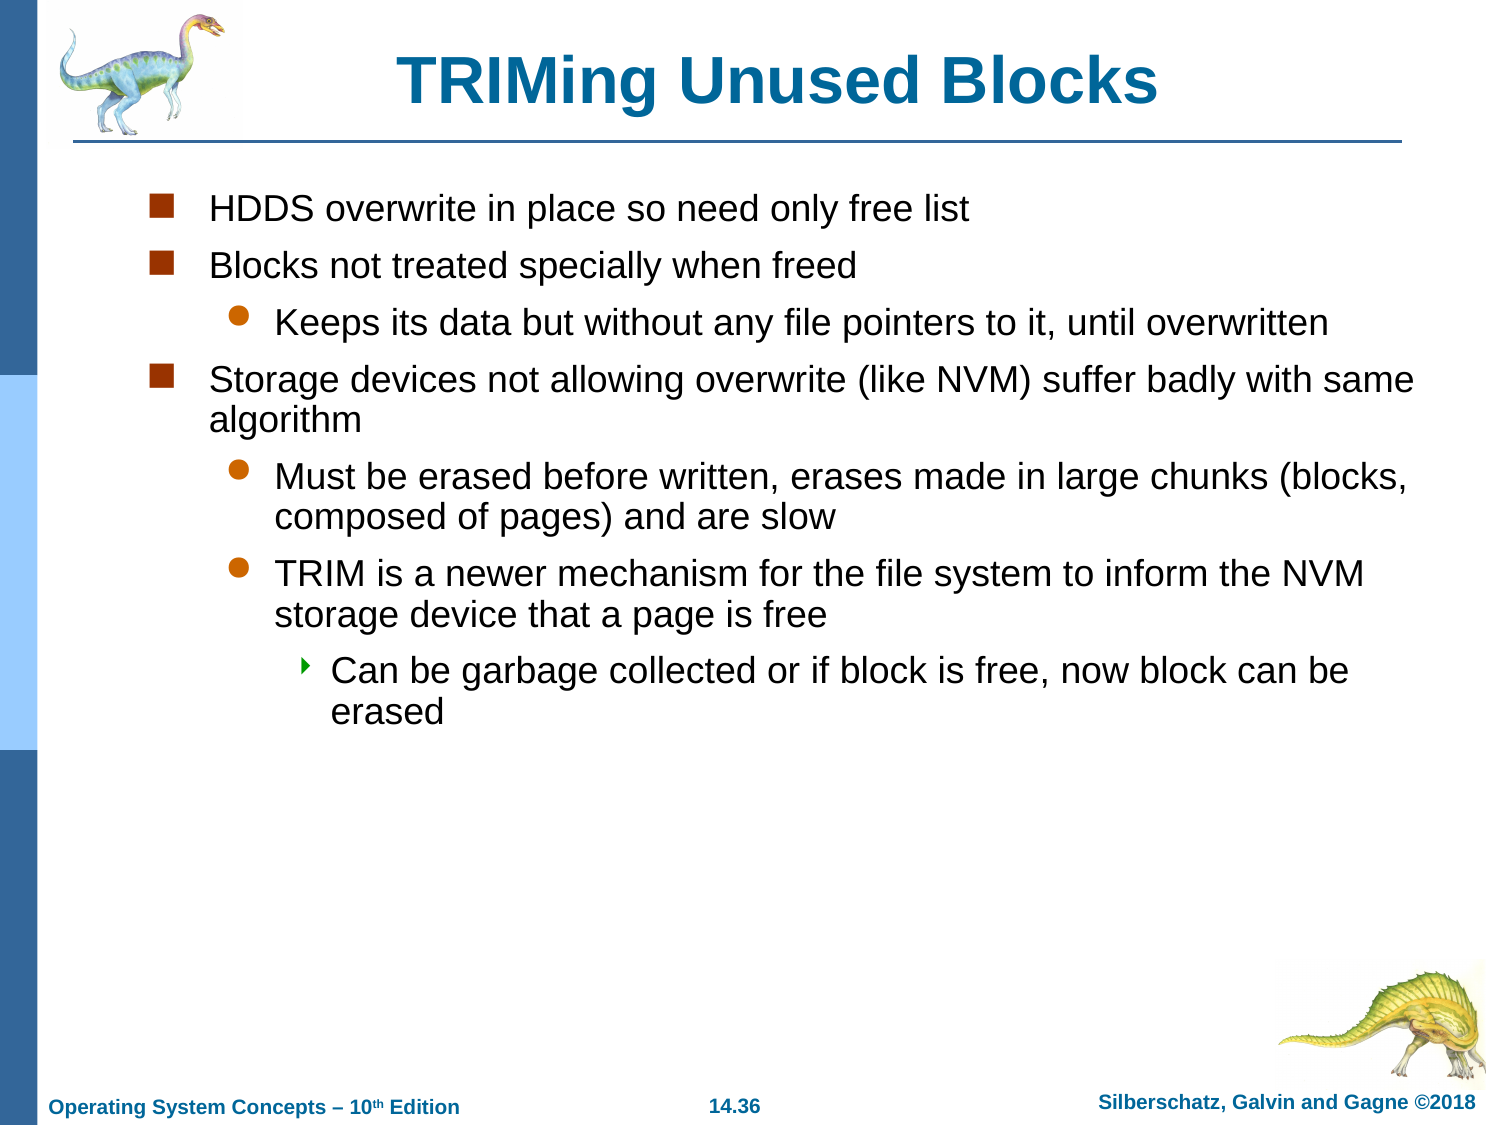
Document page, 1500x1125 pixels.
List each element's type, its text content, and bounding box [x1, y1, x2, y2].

picture [1275, 959, 1486, 1090]
title TRIMing Unused Blocks [103, 29, 1454, 125]
list HDDS overwrite in place so need only free list Blocks not treated specially when freed Keeps its data but without any file pointers to it, until overwritten Storage devices not allowing overwrite (like NVM) suffer badly with same algorithm Must be erased before written, erases made in large chunks (blocks, composed of pages) and are slow TRIM is a newer mechanism for the file system to inform the NVM storage device that a page is free Can be garbage collected or if block is free, now block can be erased [137, 181, 1433, 1009]
picture [46, 0, 243, 149]
picture [1415, 1094, 1423, 1099]
